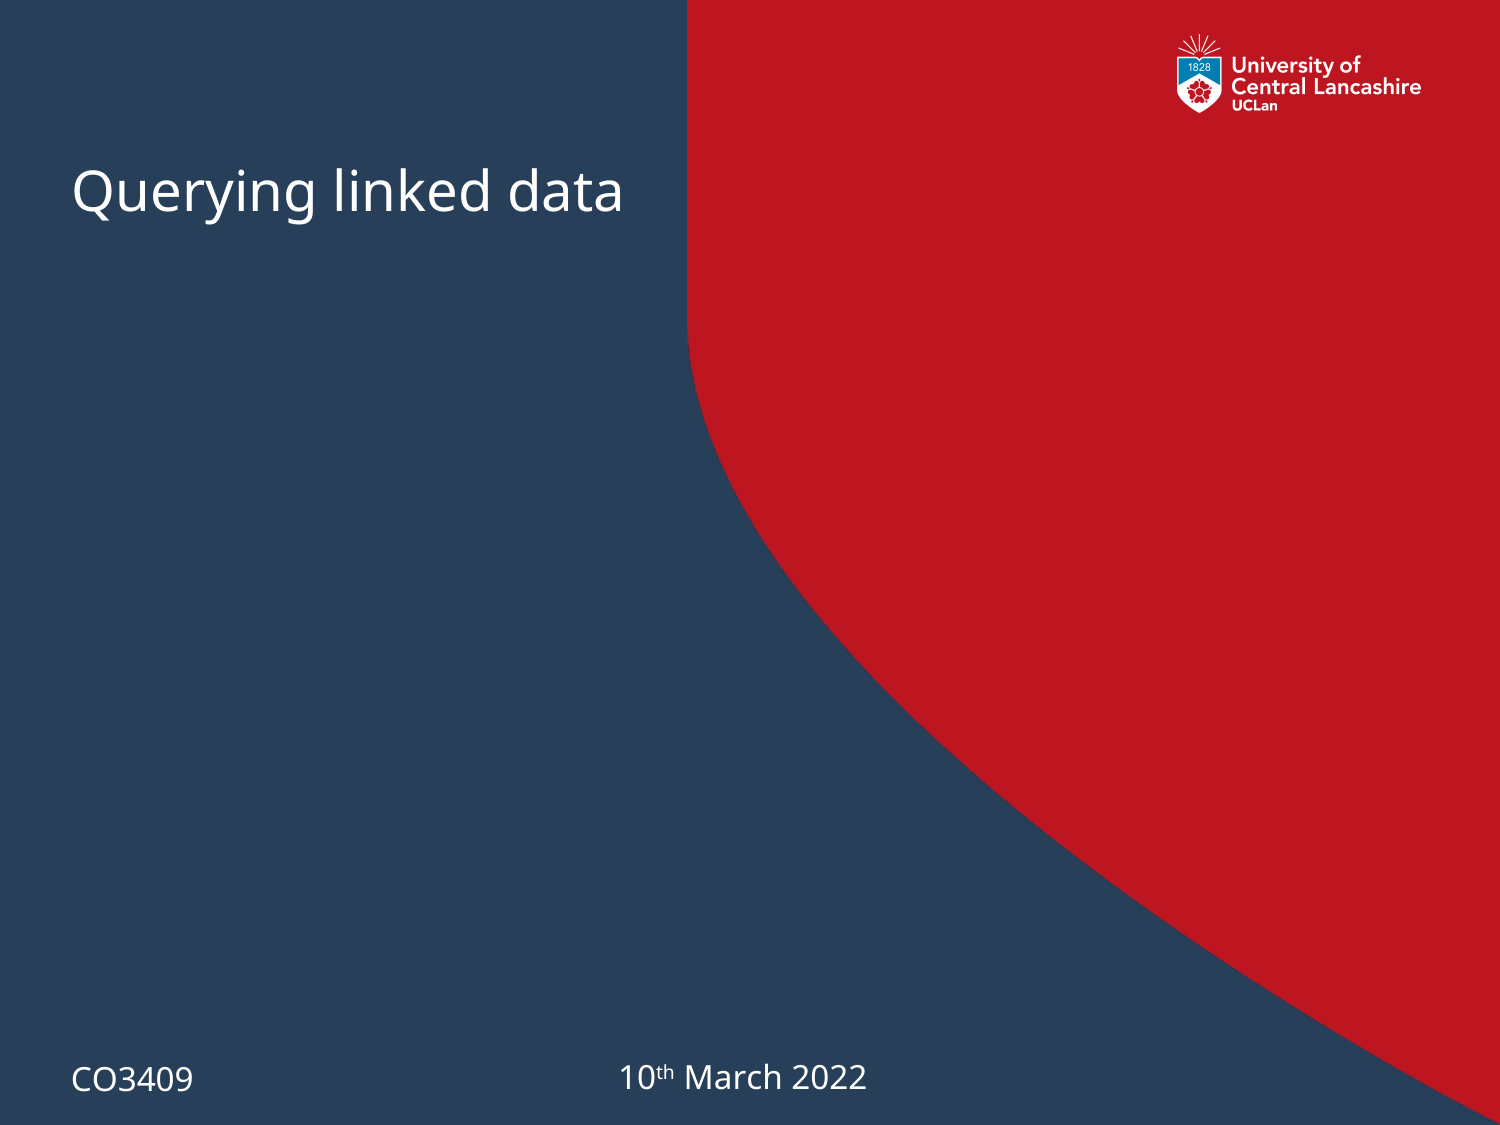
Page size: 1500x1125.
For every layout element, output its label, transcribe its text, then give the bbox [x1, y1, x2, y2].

picture [687, 0, 1500, 1125]
text_box Querying linked data [56, 68, 1185, 310]
